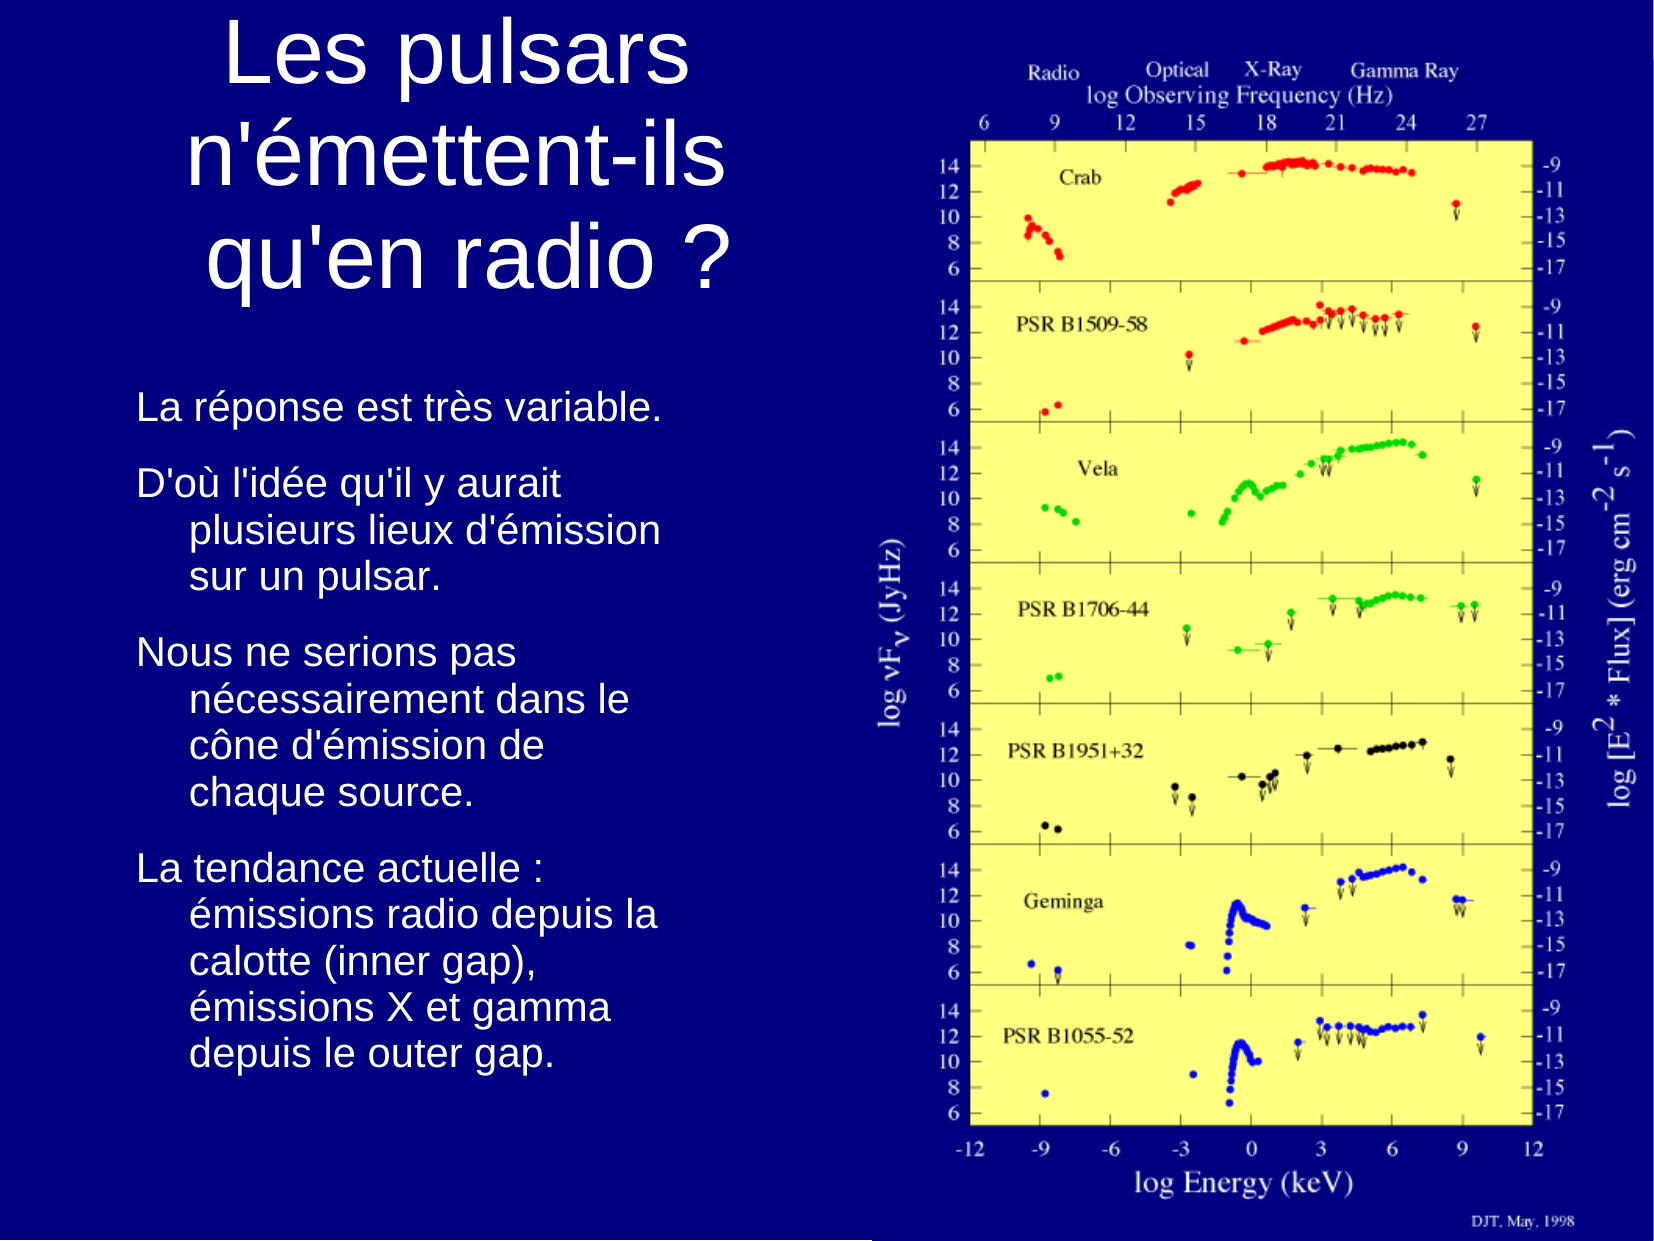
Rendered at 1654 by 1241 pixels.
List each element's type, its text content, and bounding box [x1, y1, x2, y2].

picture [872, 60, 1654, 1241]
list La réponse est très variable. D'où l'idée qu'il y aurait plusieurs lieux d'émission sur un pulsar. Nous ne serions pas nécessairement dans le cône d'émission de chaque source. La tendance actuelle : émissions radio depuis la calotte (inner gap), émissions X et gamma depuis le outer gap. [118, 383, 686, 1203]
title Les pulsars n'émettent-ils qu'en radio ? [82, 0, 857, 308]
